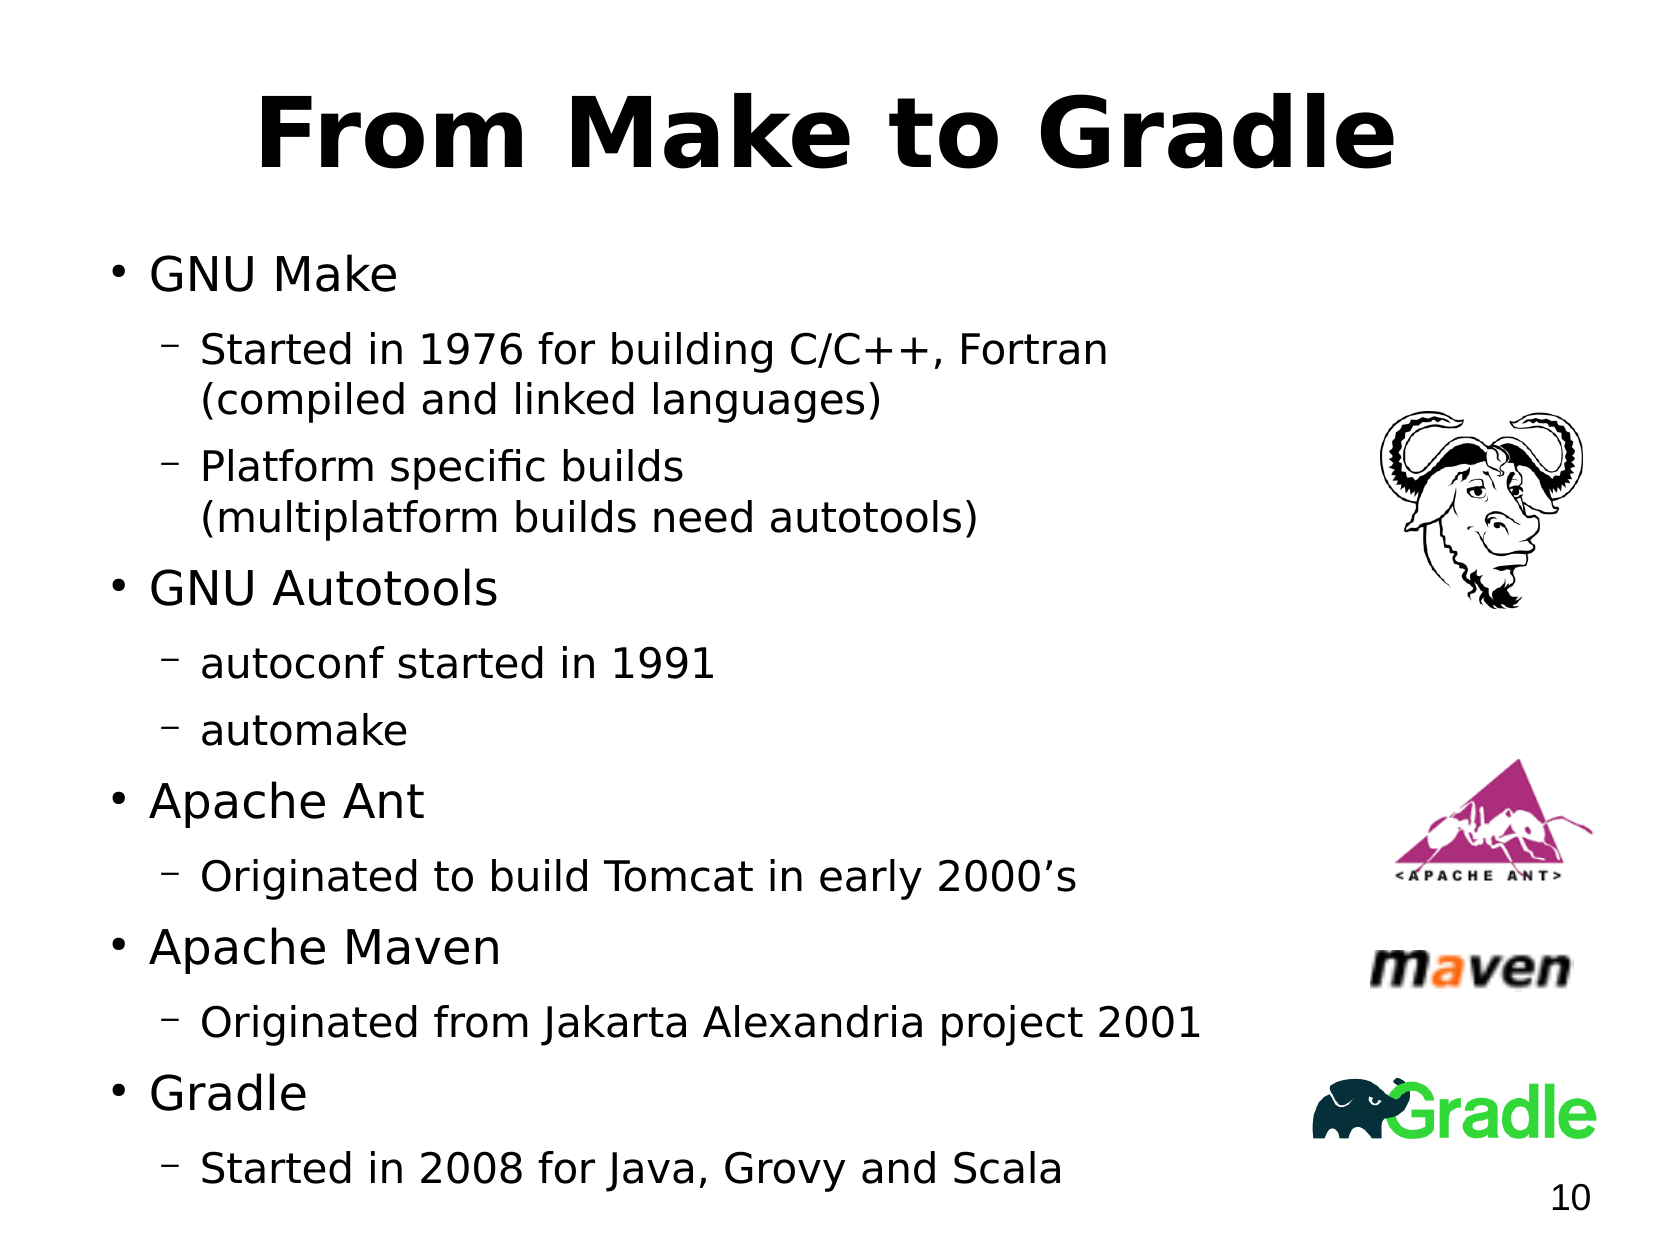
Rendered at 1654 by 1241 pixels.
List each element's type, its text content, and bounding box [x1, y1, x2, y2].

picture [1370, 950, 1574, 992]
title From Make to Gradle [82, 49, 1571, 196]
picture [1309, 1061, 1601, 1146]
picture [1393, 758, 1595, 886]
list GNU Make Started in 1976 for building C/C++, Fortran (compiled and linked languages) Platform specific builds (multiplatform builds need autotools) GNU Autotools autoconf started in 1991 automake Apache Ant Originated to build Tomcat in early 2000’s Apache Maven Originated from Jakarta Alexandria project 2001 Gradle Started in 2008 for Java, Grovy and Scala [82, 236, 1571, 1205]
picture [1380, 411, 1583, 609]
